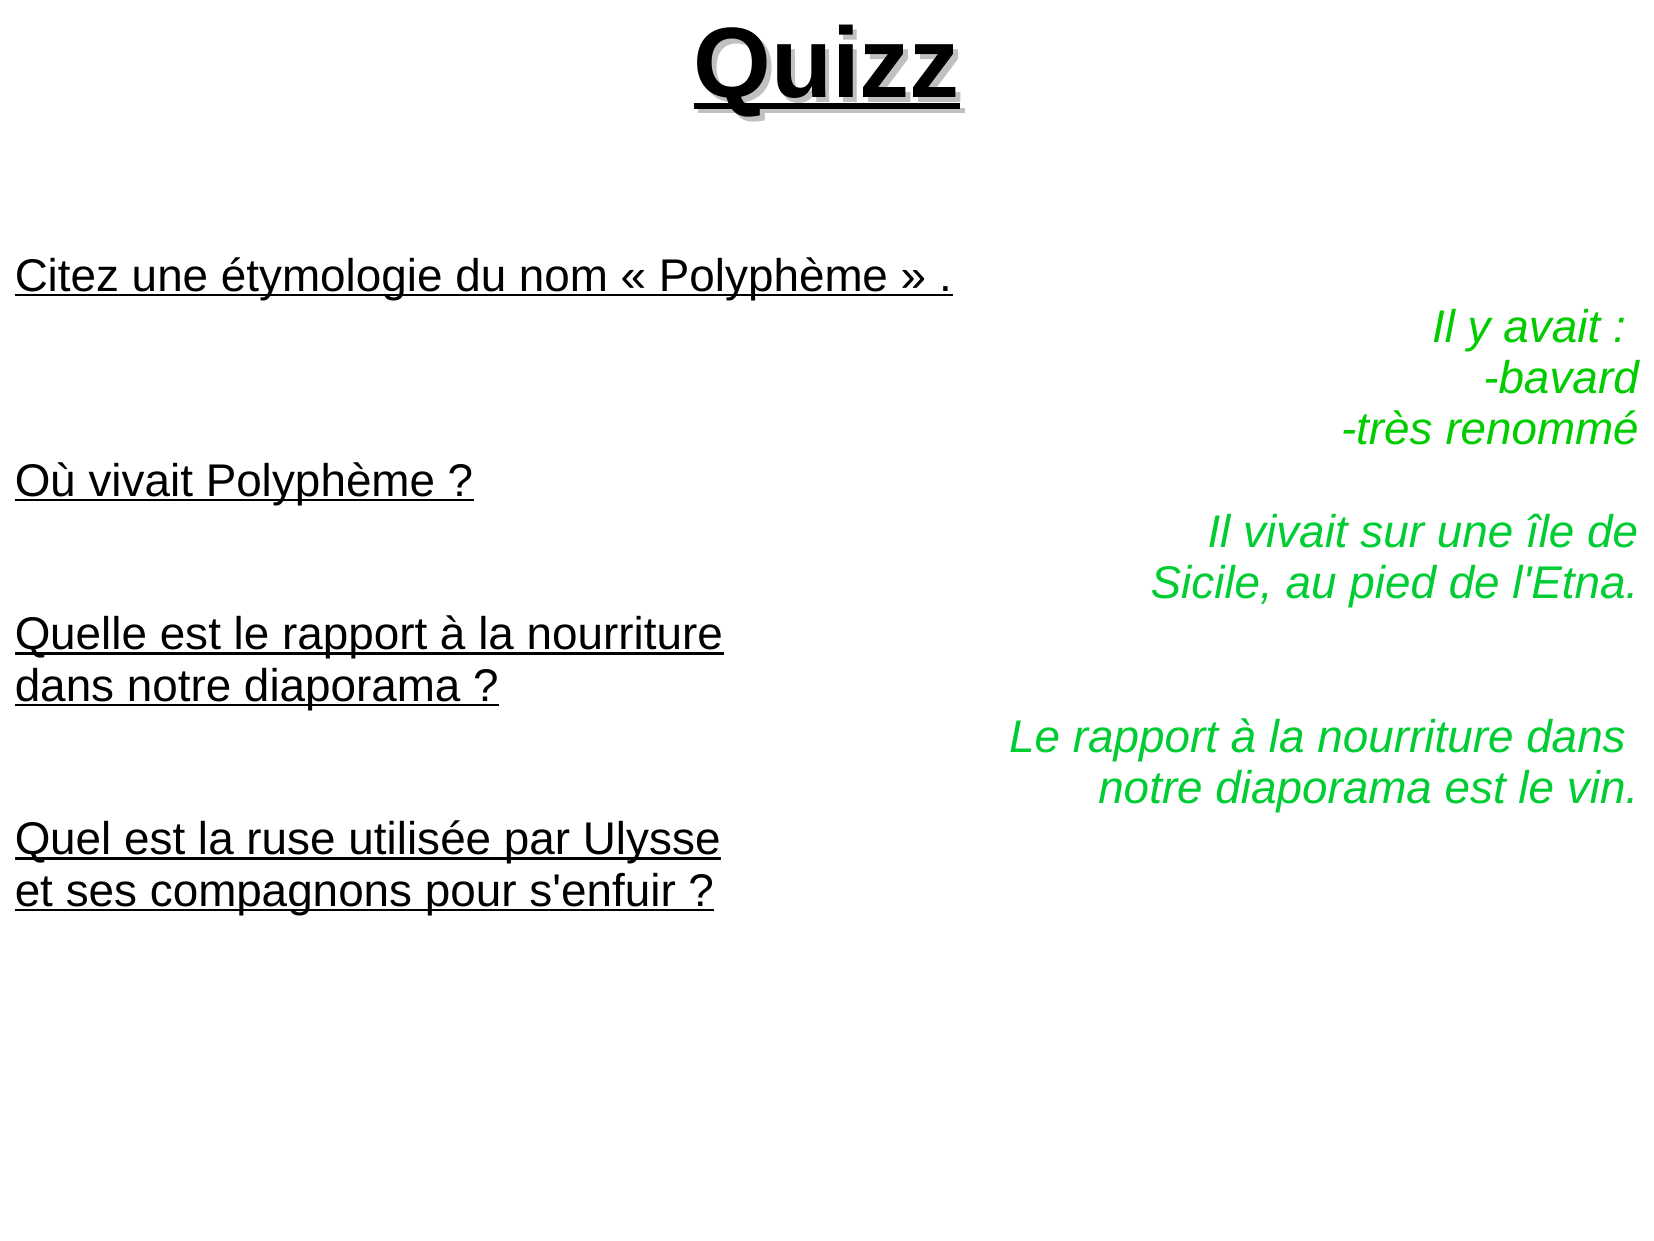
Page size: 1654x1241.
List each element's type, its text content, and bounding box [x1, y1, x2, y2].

text_box Citez une étymologie du nom « Polyphème » . Il y avait : -bavard -très renommé Où vivait Polyphème ? Il vivait sur une île de Sicile, au pied de l'Etna. Quelle est le rapport à la nourriture dans notre diaporama ? Le rapport à la nourriture dans notre diaporama est le vin. Quel est la ruse utilisée par Ulysse et ses compagnons pour s'enfuir ? [0, 242, 1654, 1162]
text_box Quizz [0, 0, 1654, 127]
